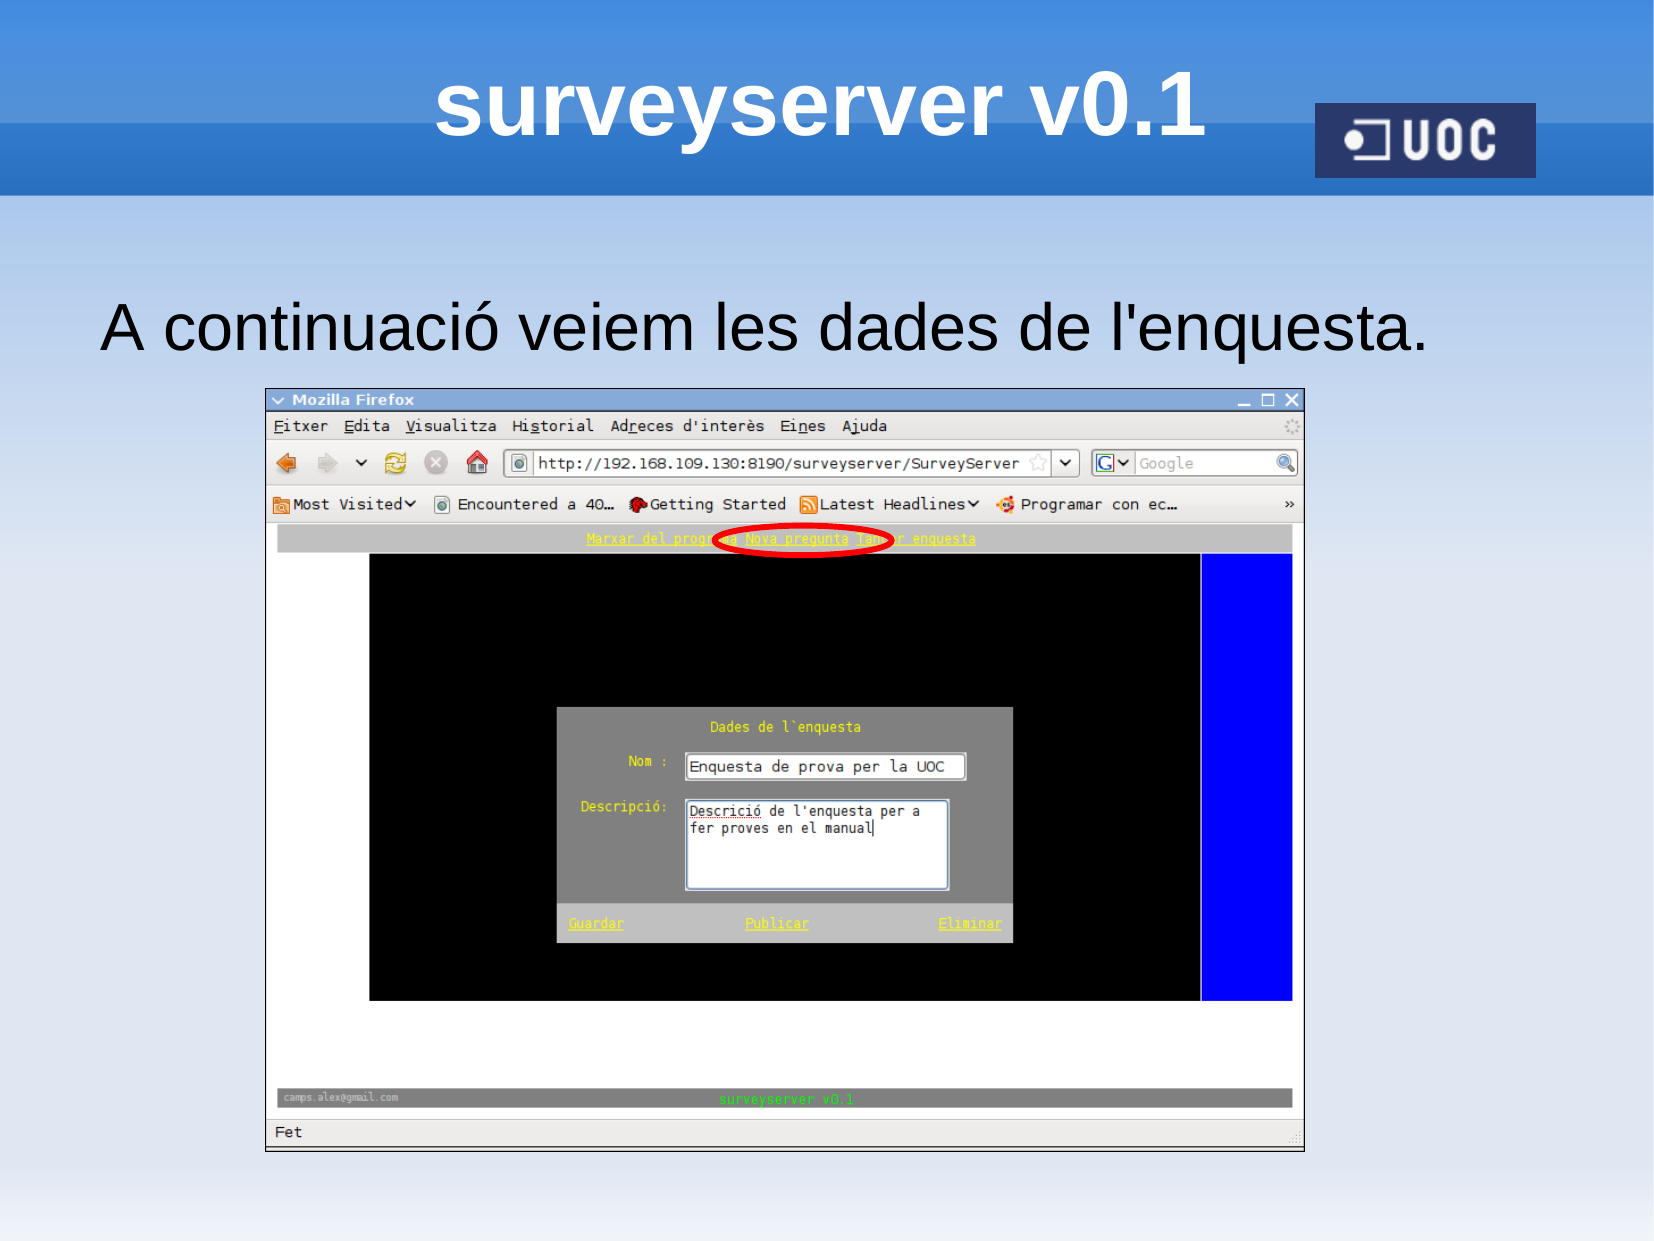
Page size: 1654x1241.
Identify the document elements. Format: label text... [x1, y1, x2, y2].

title surveyserver v0.1 [76, 7, 1565, 200]
picture [0, 0, 1654, 1241]
list A continuació veiem les dades de l'enquesta. [82, 290, 1571, 1094]
